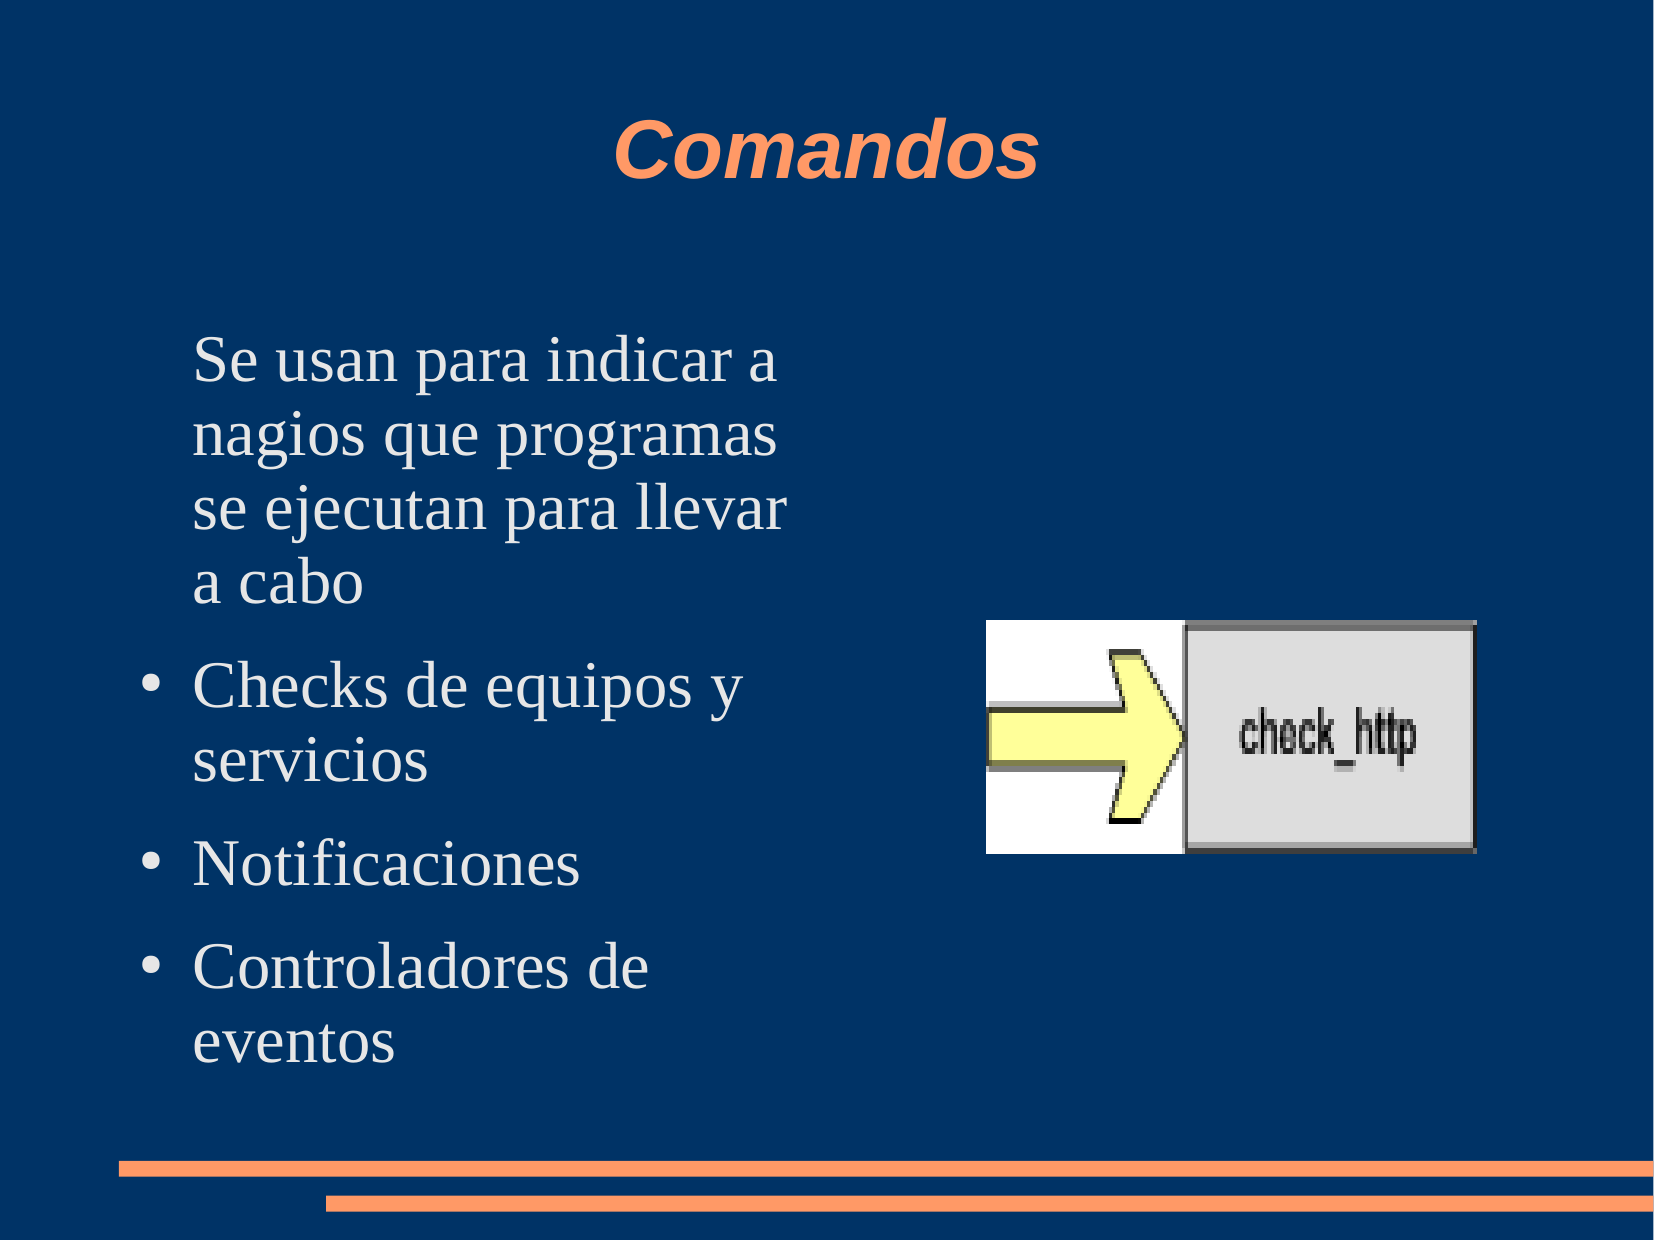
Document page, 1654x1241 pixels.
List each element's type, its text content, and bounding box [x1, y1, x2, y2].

title Comandos [121, 53, 1534, 246]
list Se usan para indicar a nagios que programas se ejecutan para llevar a cabo Checks de equipos y servicios Notificaciones Controladores de eventos [121, 322, 824, 1181]
picture [986, 620, 1477, 854]
